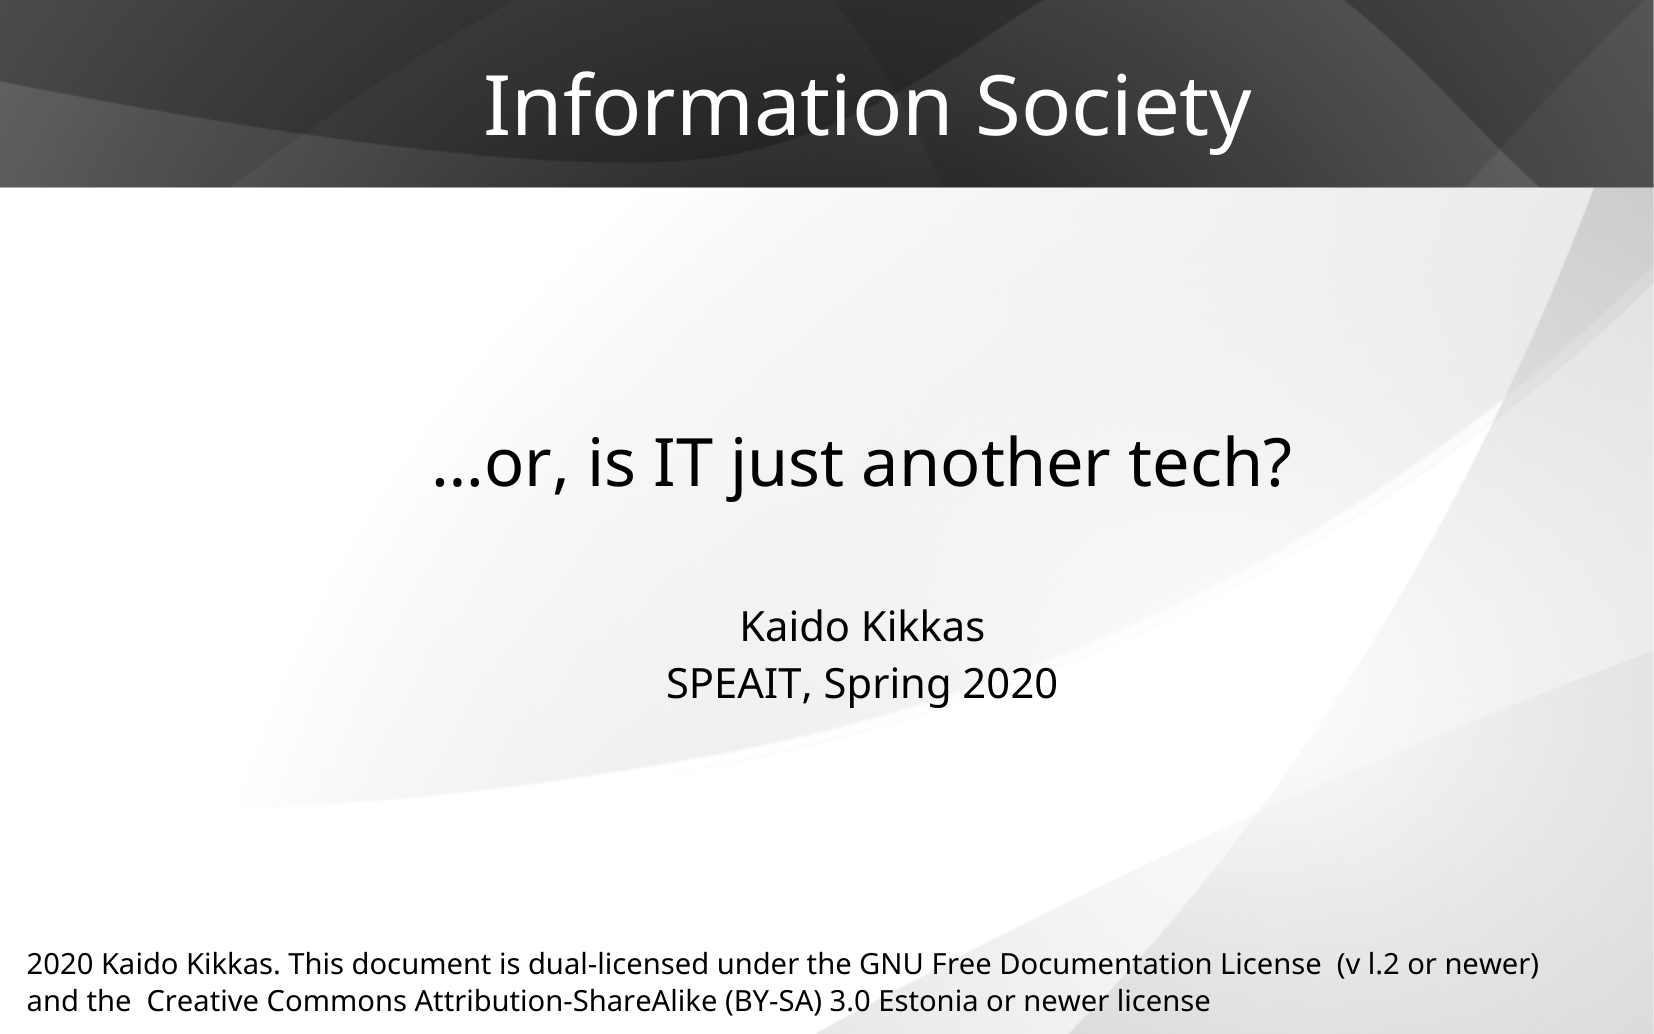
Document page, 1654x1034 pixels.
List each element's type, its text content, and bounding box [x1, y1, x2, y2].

title Information Society [124, 0, 1613, 208]
subtitle …or, is IT just another tech? Kaido Kikkas SPEAIT, Spring 2020 [187, 225, 1538, 901]
picture [0, 0, 1654, 1034]
text_box 2020 Kaido Kikkas. This document is dual-licensed under the GNU Free Documentation License (v l.2 or newer) and the Creative Commons Attribution-ShareAlike (BY-SA) 3.0 Estonia or newer license [11, 937, 1613, 1028]
